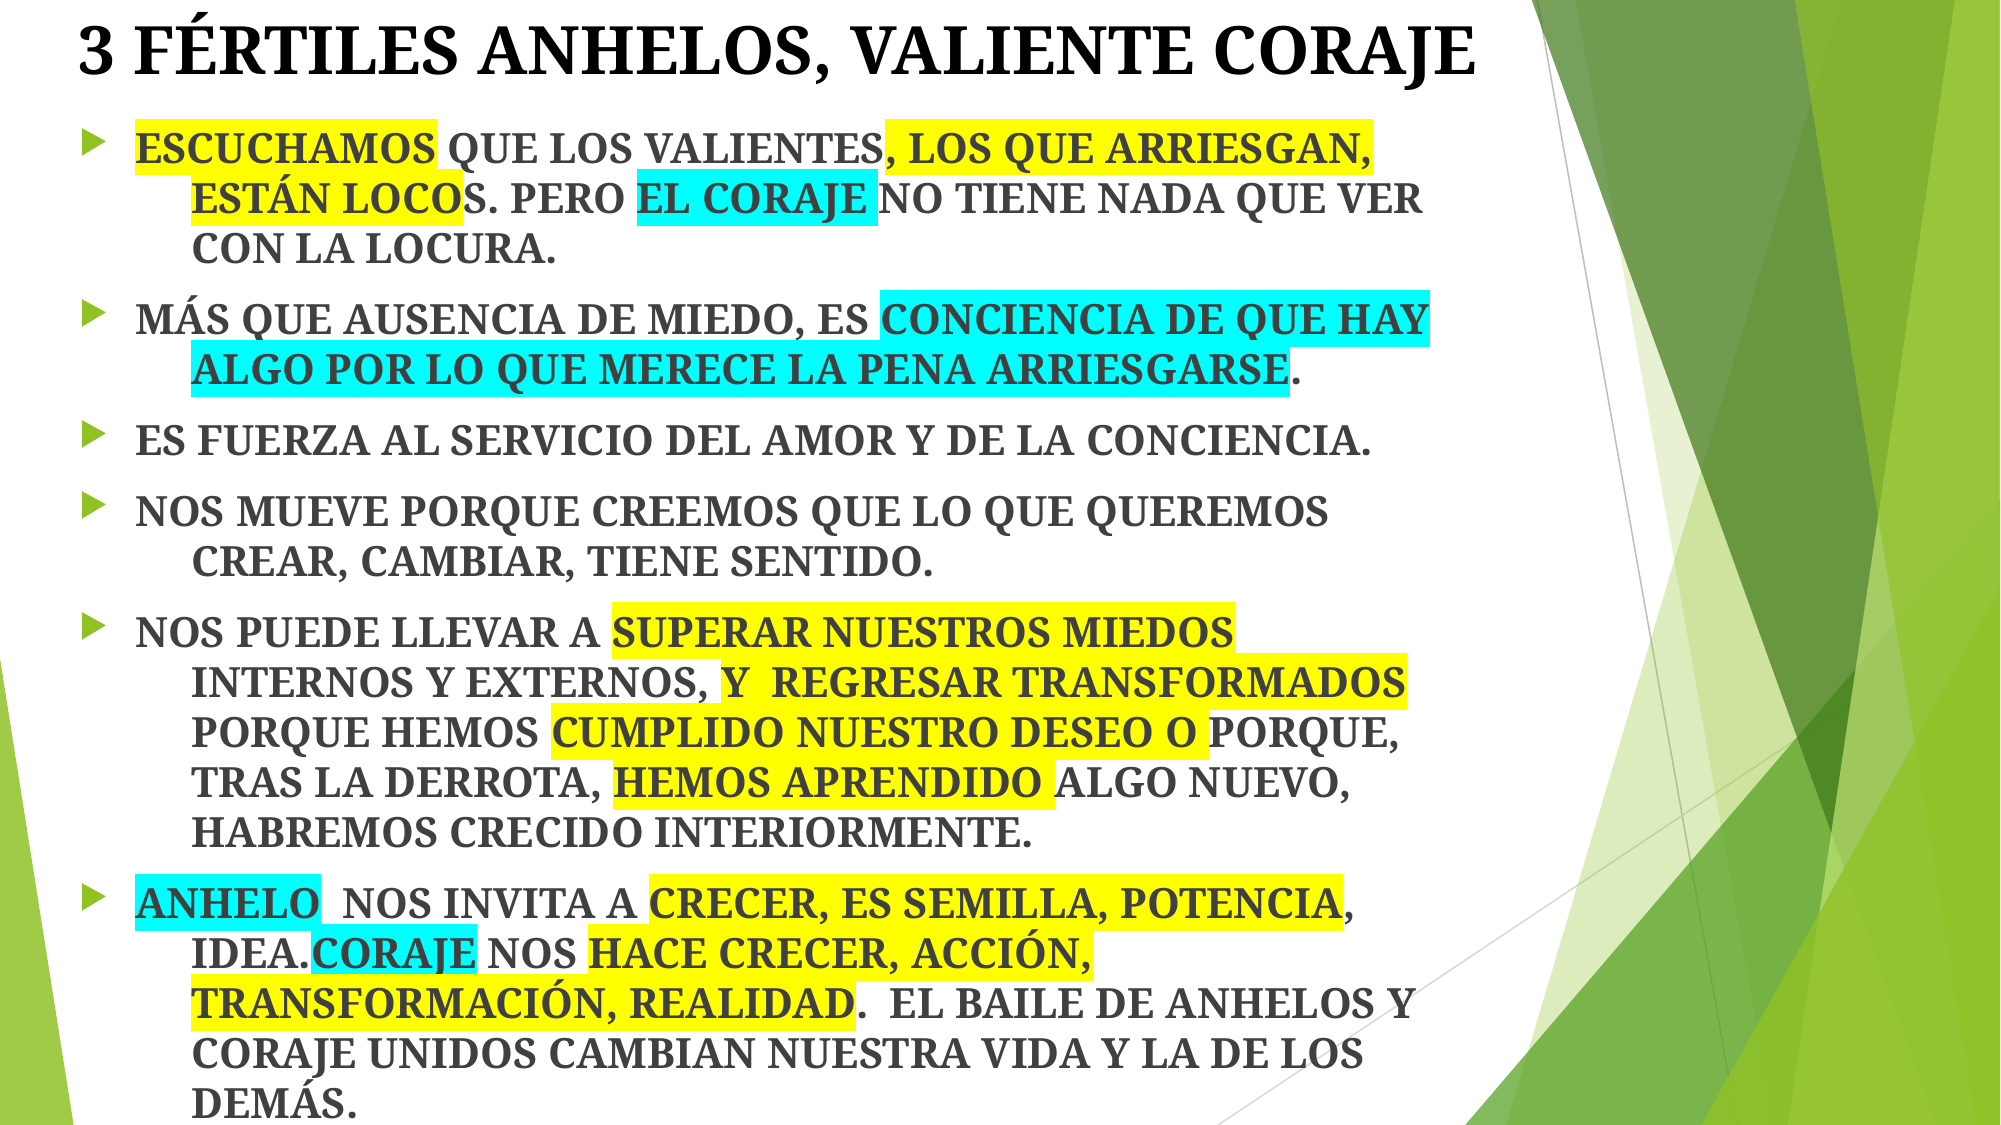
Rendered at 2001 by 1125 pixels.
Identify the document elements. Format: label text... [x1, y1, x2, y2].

list ESCUCHAMOS QUE LOS VALIENTES, LOS QUE ARRIESGAN, ESTÁN LOCOS. PERO EL CORAJE NO TIENE NADA QUE VER CON LA LOCURA. MÁS QUE AUSENCIA DE MIEDO, ES CONCIENCIA DE QUE HAY ALGO POR LO QUE MERECE LA PENA ARRIESGARSE. ES FUERZA AL SERVICIO DEL AMOR Y DE LA CONCIENCIA. NOS MUEVE PORQUE CREEMOS QUE LO QUE QUEREMOS CREAR, CAMBIAR, TIENE SENTIDO. NOS PUEDE LLEVAR A SUPERAR NUESTROS MIEDOS INTERNOS Y EXTERNOS, Y REGRESAR TRANSFORMADOS PORQUE HEMOS CUMPLIDO NUESTRO DESEO O PORQUE, TRAS LA DERROTA, HEMOS APRENDIDO ALGO NUEVO, HABREMOS CRECIDO INTERIORMENTE. ANHELO NOS INVITA A CRECER, ES SEMILLA, POTENCIA, IDEA.CORAJE NOS HACE CRECER, ACCIÓN, TRANSFORMACIÓN, REALIDAD. EL BAILE DE ANHELOS Y CORAJE UNIDOS CAMBIAN NUESTRA VIDA Y LA DE LOS DEMÁS. [63, 113, 1475, 1125]
title 3 FÉRTILES ANHELOS, VALIENTE CORAJE [63, 0, 1551, 217]
